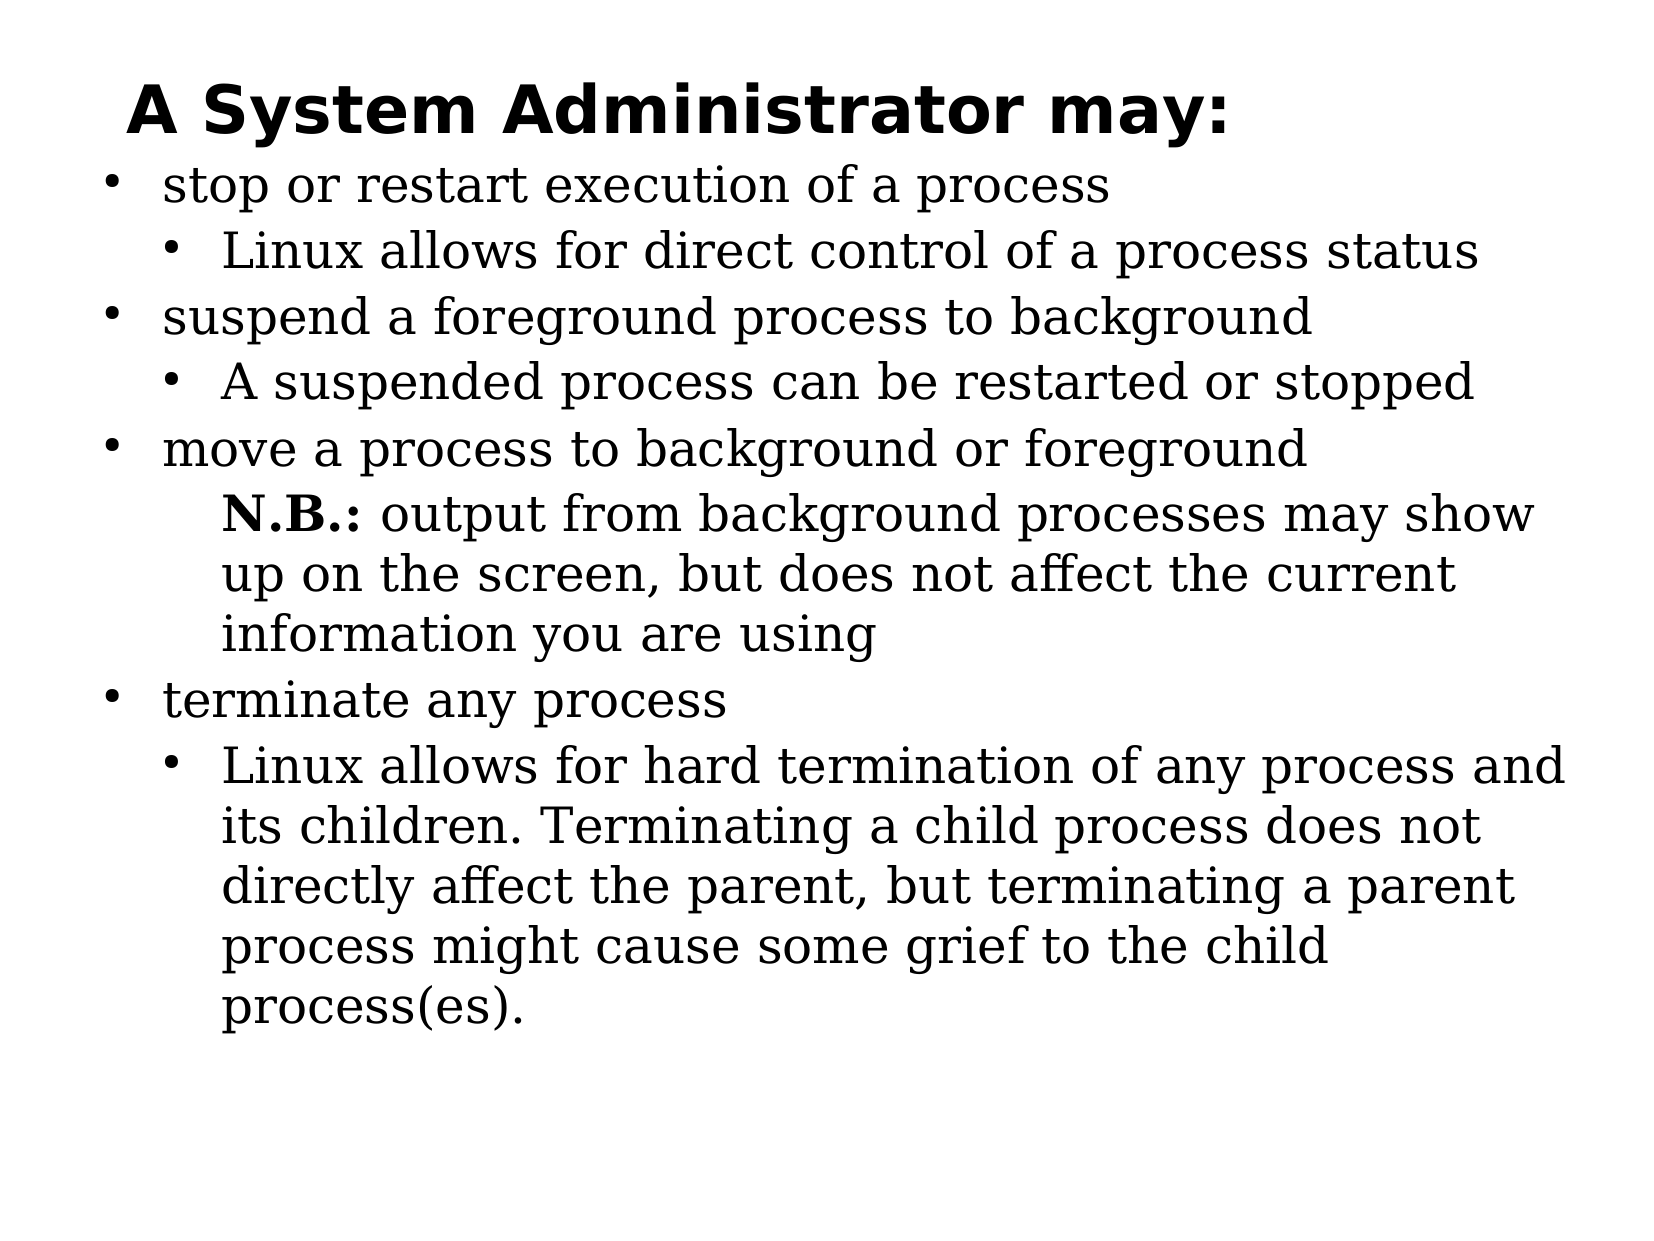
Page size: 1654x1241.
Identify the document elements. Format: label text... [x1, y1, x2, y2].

text_box A System Administrator may: stop or restart execution of a process Linux allows for direct control of a process status suspend a foreground process to background A suspended process can be restarted or stopped move a process to background or foreground N.B.: output from background processes may show up on the screen, but does not affect the current information you are using terminate any process Linux allows for hard termination of any process and its children. Terminating a child process does not directly affect the parent, but terminating a parent process might cause some grief to the child process(es). [88, 59, 1595, 1042]
